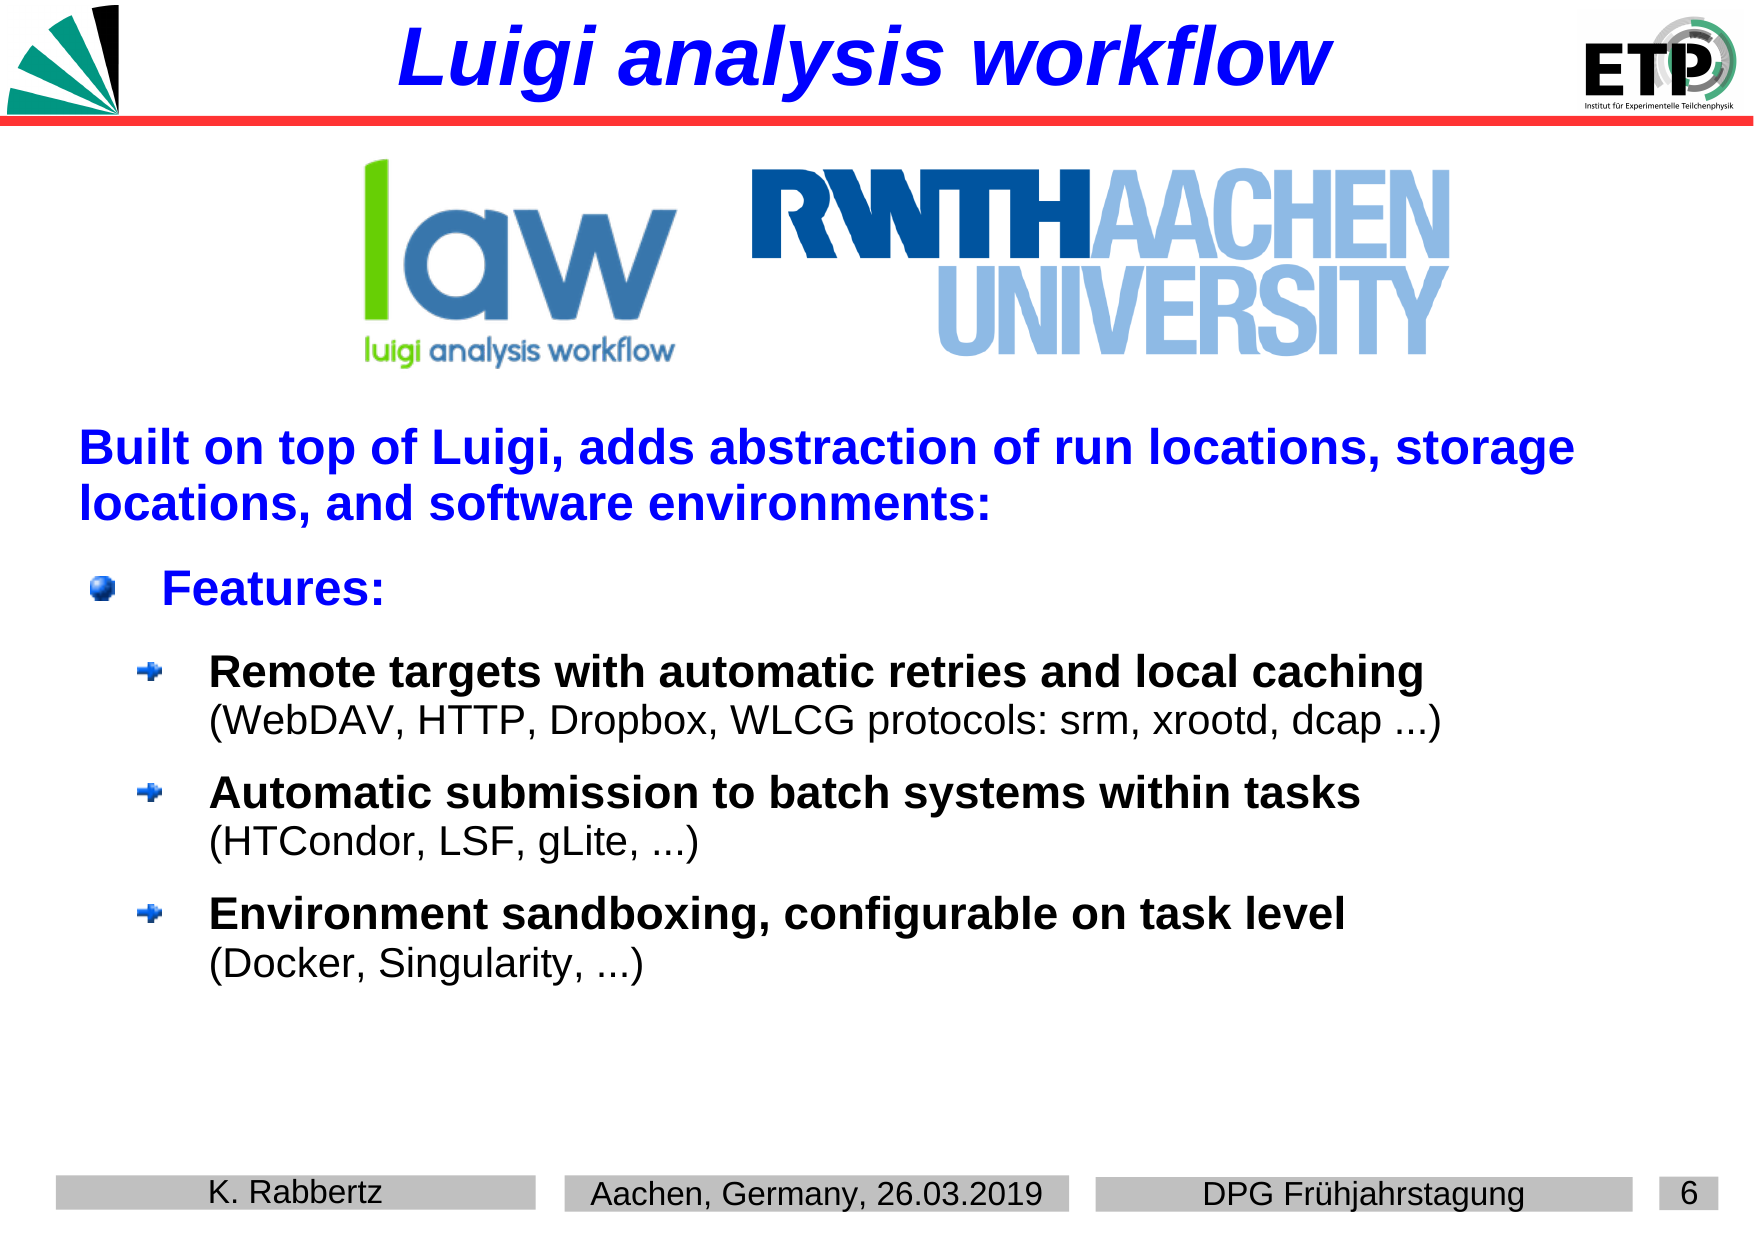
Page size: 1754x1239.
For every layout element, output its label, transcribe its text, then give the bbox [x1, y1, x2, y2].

title Luigi analysis workflow [123, 0, 1606, 114]
picture [744, 162, 1459, 361]
picture [7, 5, 119, 116]
picture [1606, 9, 1744, 113]
list Built on top of Luigi, adds abstraction of run locations, storage locations, and software environments: Features: Remote targets with automatic retries and local caching (WebDAV, HTTP, Dropbox, WLCG protocols: srm, xrootd, dcap ...) Automatic submission to batch systems within tasks (HTCondor, LSF, gLite, ...) Environment sandboxing, configurable on task level (Docker, Singularity, ...) [78, 419, 1665, 986]
picture [349, 154, 678, 373]
